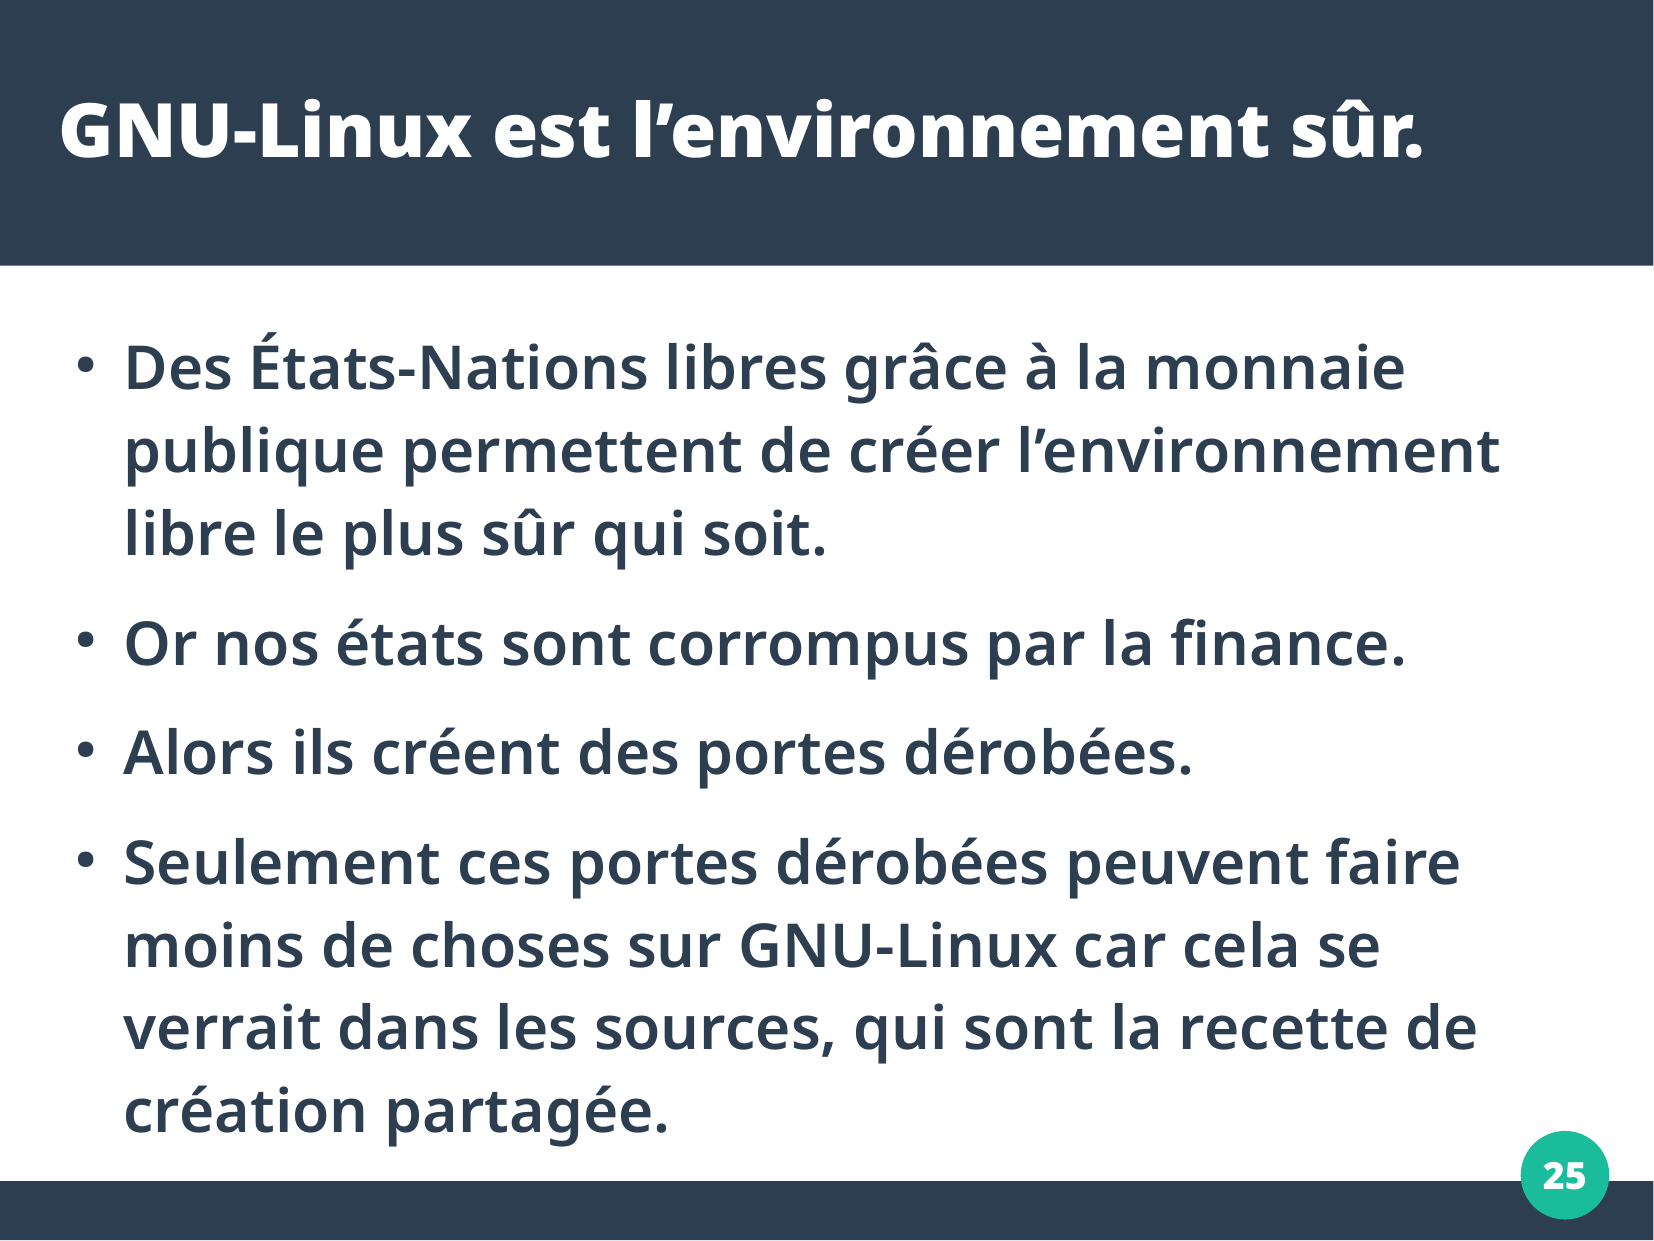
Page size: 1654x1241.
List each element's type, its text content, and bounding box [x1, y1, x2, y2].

list Des États-Nations libres grâce à la monnaie publique permettent de créer l’environnement libre le plus sûr qui soit. Or nos états sont corrompus par la finance. Alors ils créent des portes dérobées. Seulement ces portes dérobées peuvent faire moins de choses sur GNU-Linux car cela se verrait dans les sources, qui sont la recette de création partagée. [59, 324, 1595, 1152]
title GNU-Linux est l’environnement sûr. [59, 49, 1595, 207]
